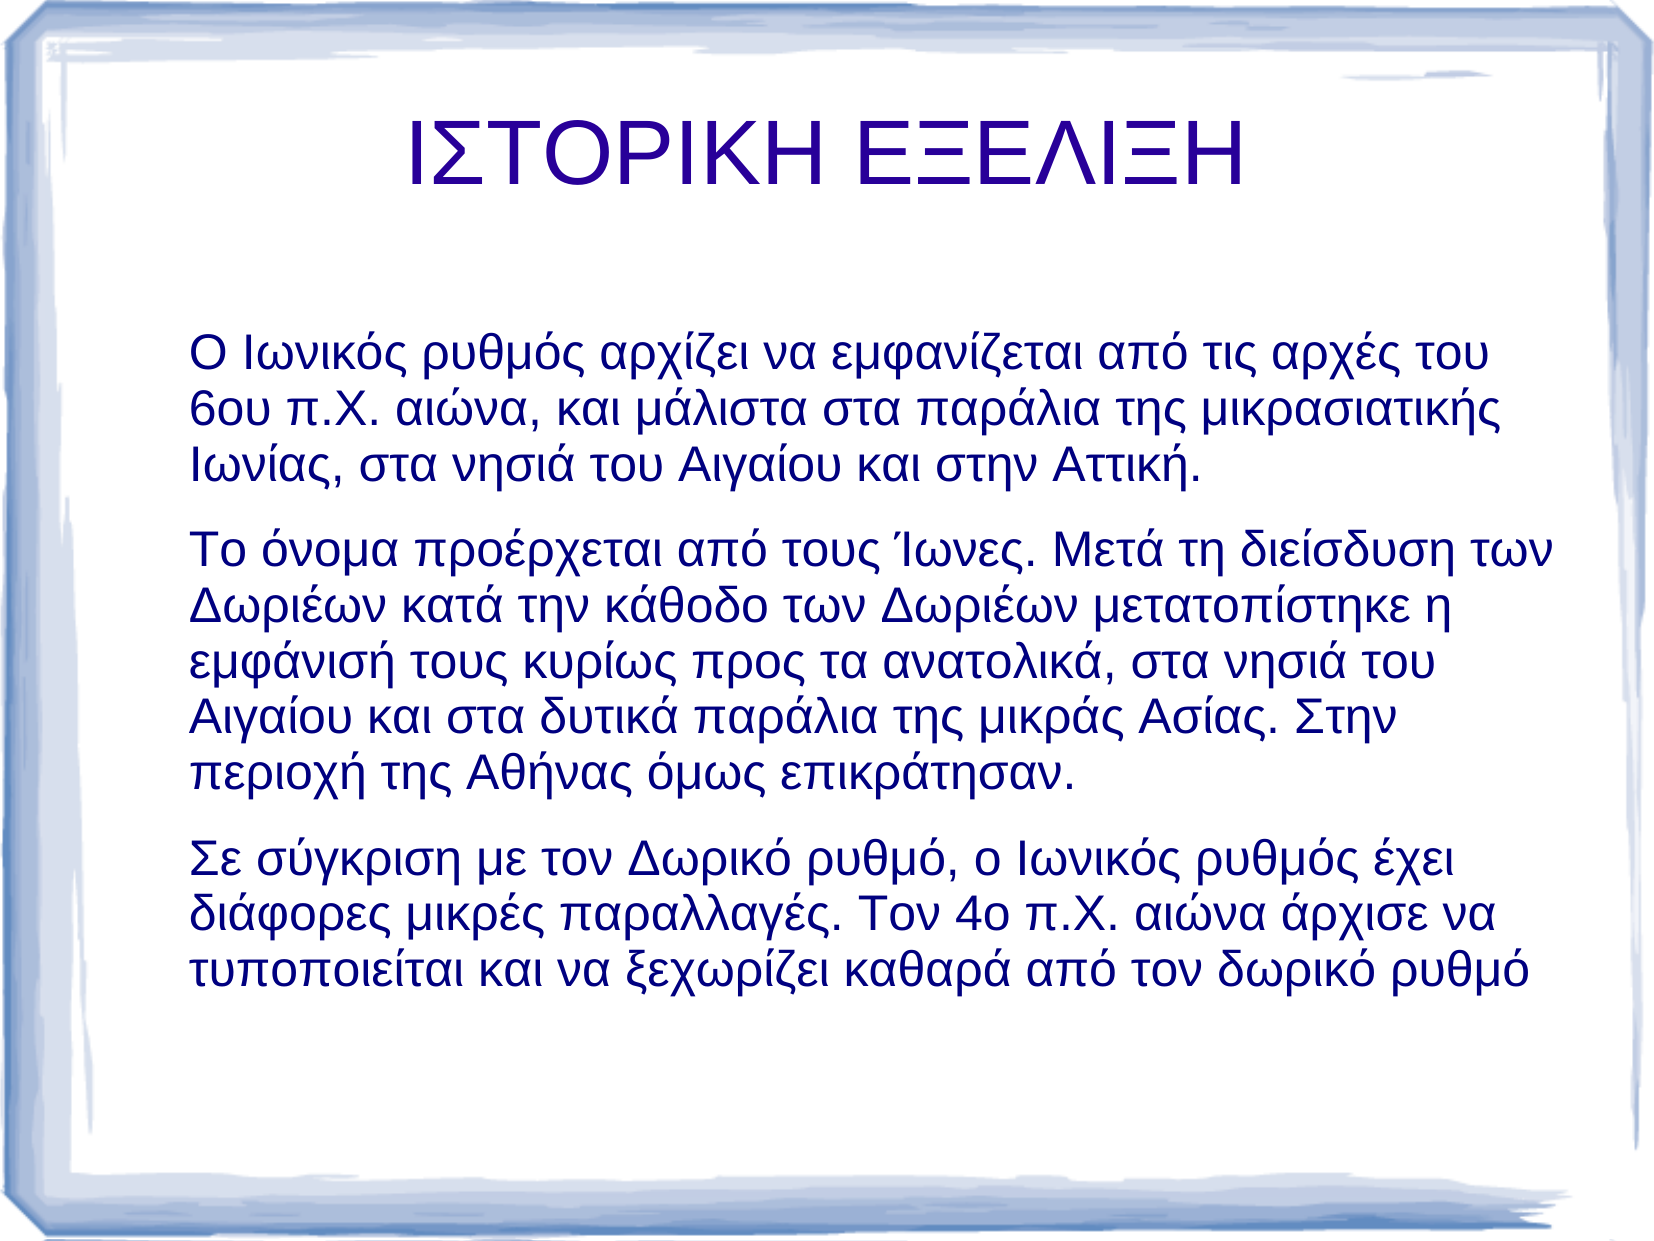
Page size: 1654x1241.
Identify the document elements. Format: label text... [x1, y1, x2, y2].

list Ο Ιωνικός ρυθμός αρχίζει να εμφανίζεται από τις αρχές του 6ου π.Χ. αιώνα, και μάλιστα στα παράλια της μικρασιατικής Ιωνίας, στα νησιά του Αιγαίου και στην Αττική. Το όνομα προέρχεται από τους Ίωνες. Μετά τη διείσδυση των Δωριέων κατά την κάθοδο των Δωριέων μετατοπίστηκε η εμφάνισή τους κυρίως προς τα ανατολικά, στα νησιά του Αιγαίου και στα δυτικά παράλια της μικράς Ασίας. Στην περιοχή της Αθήνας όμως επικράτησαν. Σε σύγκριση με τον Δωρικό ρυθμό, ο Ιωνικός ρυθμός έχει διάφορες μικρές παραλλαγές. Τον 4ο π.Χ. αιώνα άρχισε να τυποποιείται και να ξεχωρίζει καθαρά από τον δωρικό ρυθμό [118, 324, 1571, 1004]
title ΙΣΤΟΡΙΚΗ ΕΞΕΛΙΞΗ [82, 49, 1571, 257]
picture [0, 0, 1654, 1241]
